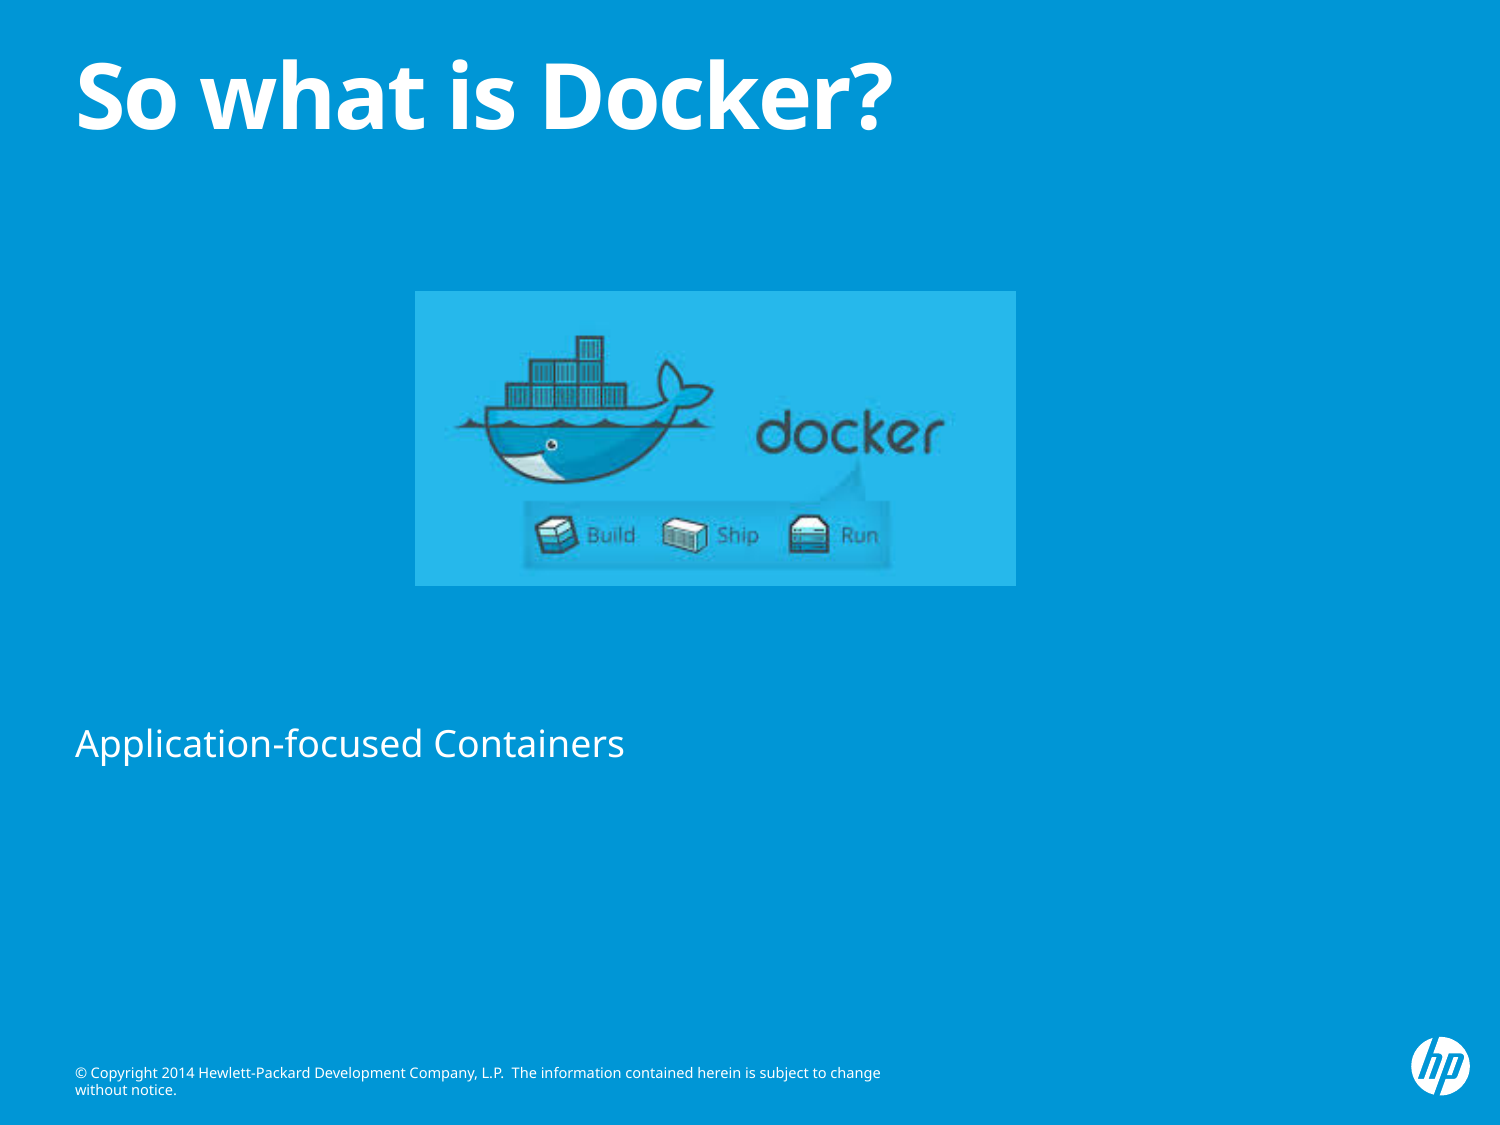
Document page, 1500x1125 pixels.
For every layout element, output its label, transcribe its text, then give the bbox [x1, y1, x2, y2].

list Application-focused Containers [75, 725, 1201, 921]
title So what is Docker? [75, 50, 1201, 351]
picture [416, 292, 1015, 585]
